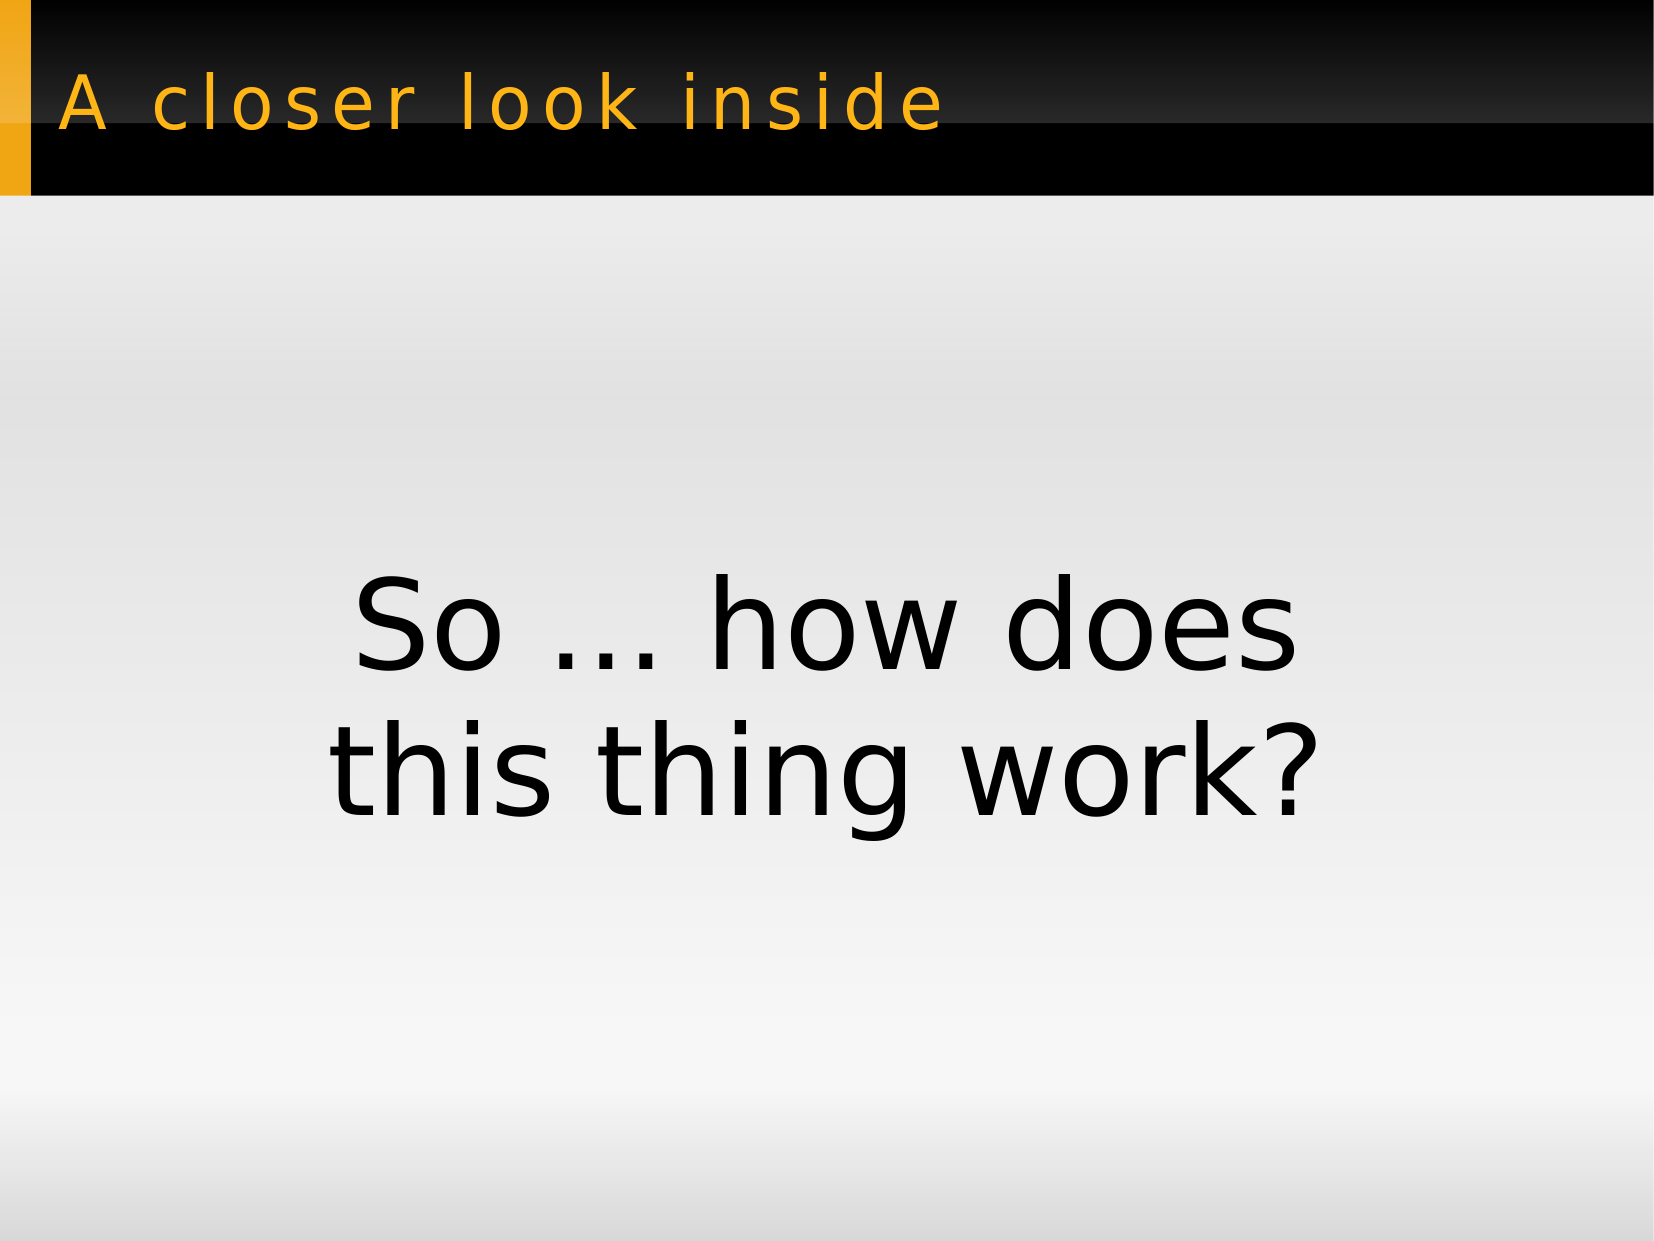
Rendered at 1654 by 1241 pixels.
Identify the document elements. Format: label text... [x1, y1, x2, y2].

subtitle So ... how does this thing work? [82, 297, 1571, 1102]
title A closer look inside [59, 29, 1270, 178]
picture [0, 0, 1654, 1241]
